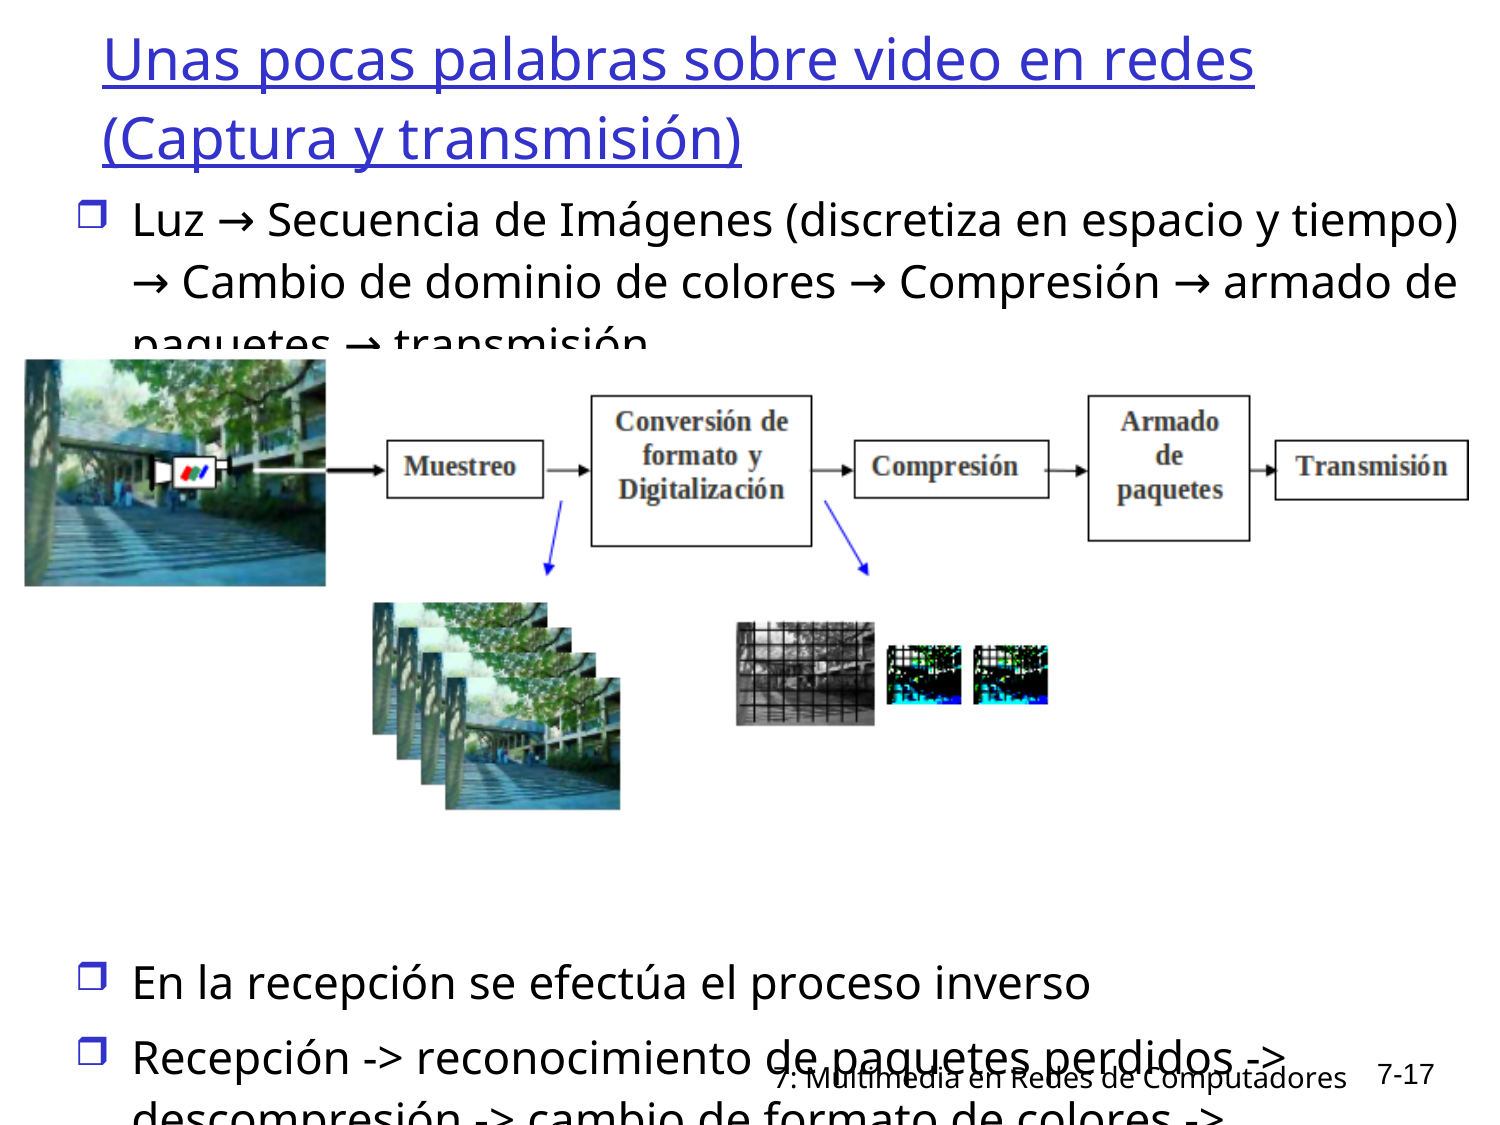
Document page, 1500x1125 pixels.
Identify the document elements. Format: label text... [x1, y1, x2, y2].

picture [11, 349, 1469, 821]
list Luz → Secuencia de Imágenes (discretiza en espacio y tiempo) → Cambio de dominio de colores → Compresión → armado de paquetes → transmisión En la recepción se efectúa el proceso inverso Recepción -> reconocimiento de paquetes perdidos -> descompresión -> cambio de formato de colores -> despliegue [75, 821, 1463, 1078]
title Unas pocas palabras sobre video en redes (Captura y transmisión) [87, 17, 1363, 177]
list Luz → Secuencia de Imágenes (discretiza en espacio y tiempo) → Cambio de dominio de colores → Compresión → armado de paquetes → transmisión En la recepción se efectúa el proceso inverso Recepción -> reconocimiento de paquetes perdidos -> descompresión -> cambio de formato de colores -> despliegue [75, 187, 1463, 349]
